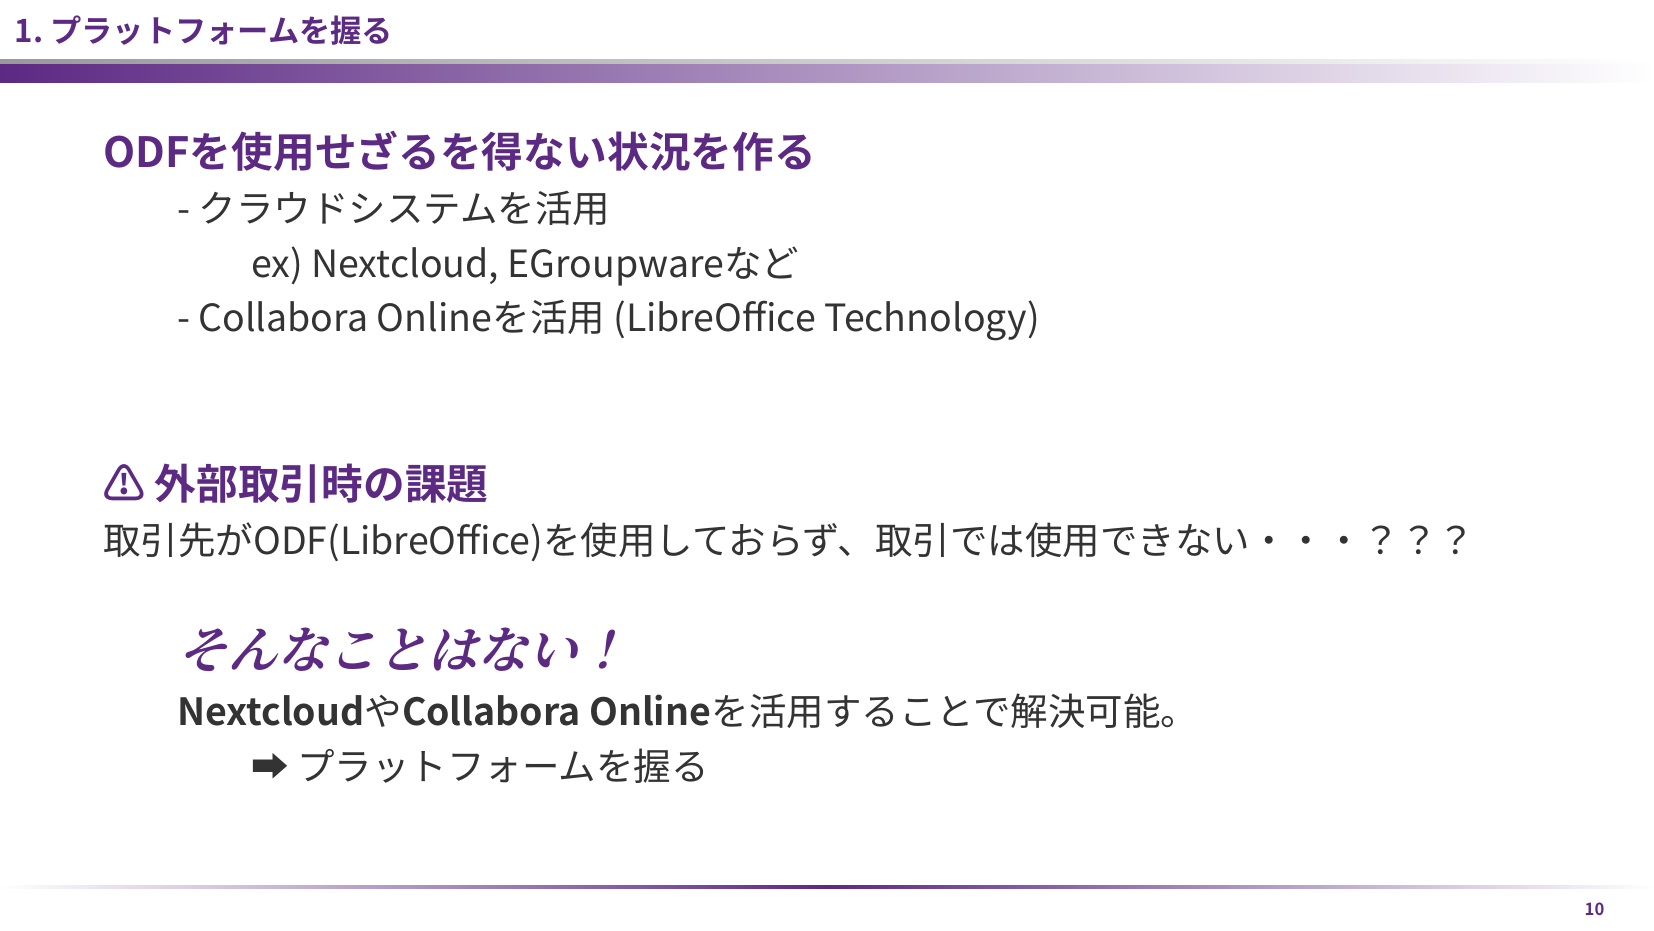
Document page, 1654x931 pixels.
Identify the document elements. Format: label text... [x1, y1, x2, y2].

text_box ODFを使用せざるを得ない状況を作る - クラウドシステムを活用 ex) Nextcloud, EGroupwareなど - Collabora Onlineを活用 (LibreOffice Technology) ⚠ 外部取引時の課題 取引先がODF(LibreOffice)を使用しておらず、取引では使用できない・・・？？？ そんなことはない！ NextcloudやCollabora Onlineを活用することで解決可能。 ➡ プラットフォームを握る [88, 111, 1565, 799]
text_box <番号> [1535, 888, 1654, 928]
text_box 1. プラットフォームを握る [0, 0, 1376, 59]
text_box [0, 885, 1654, 889]
text_box [0, 59, 1654, 83]
